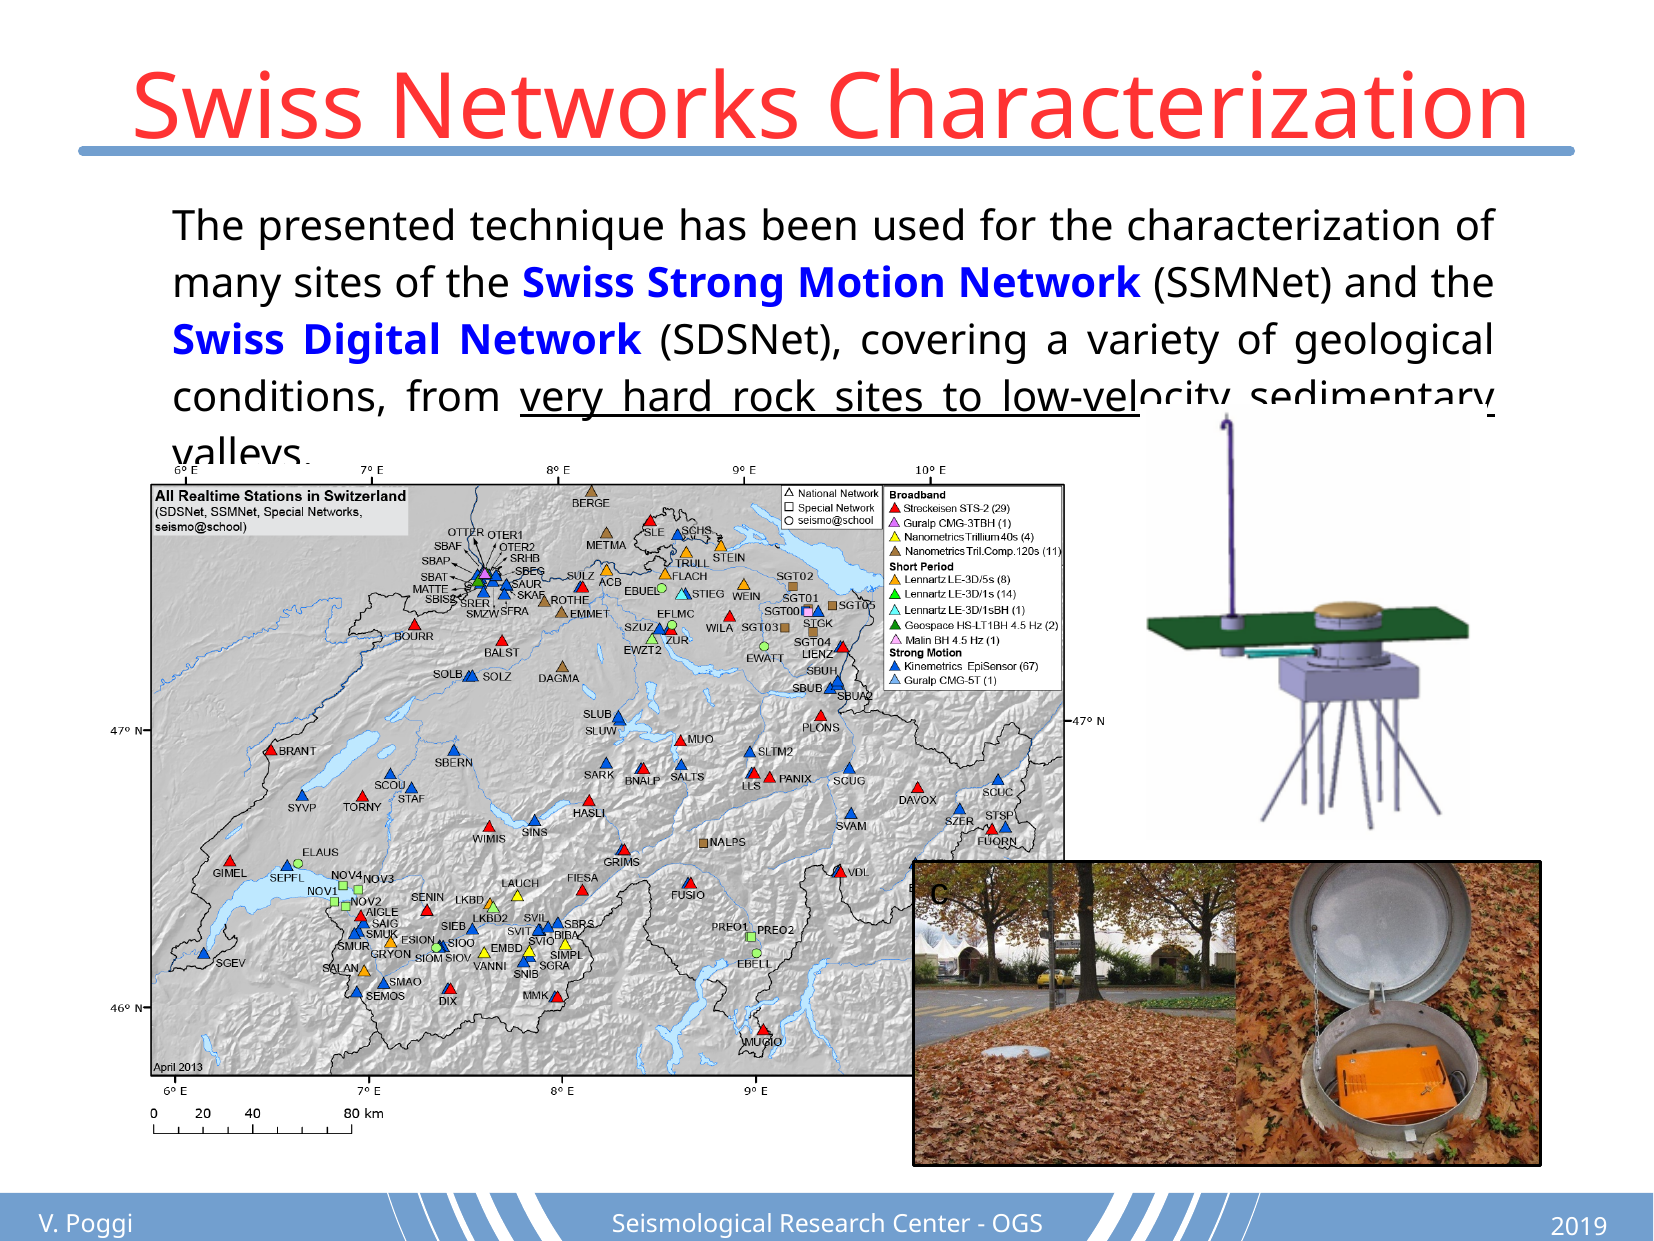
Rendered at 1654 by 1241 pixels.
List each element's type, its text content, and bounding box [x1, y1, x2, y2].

picture [1140, 404, 1487, 840]
text_box The presented technique has been used for the characterization of many sites of the Swiss Strong Motion Network (SSMNet) and the Swiss Digital Network (SDSNet), covering a variety of geological conditions, from very hard rock sites to low-velocity sedimentary valleys. [128, 188, 1539, 438]
picture [915, 862, 1540, 1165]
picture [110, 464, 1105, 1134]
text_box Swiss Networks Characterization [90, 33, 1576, 155]
